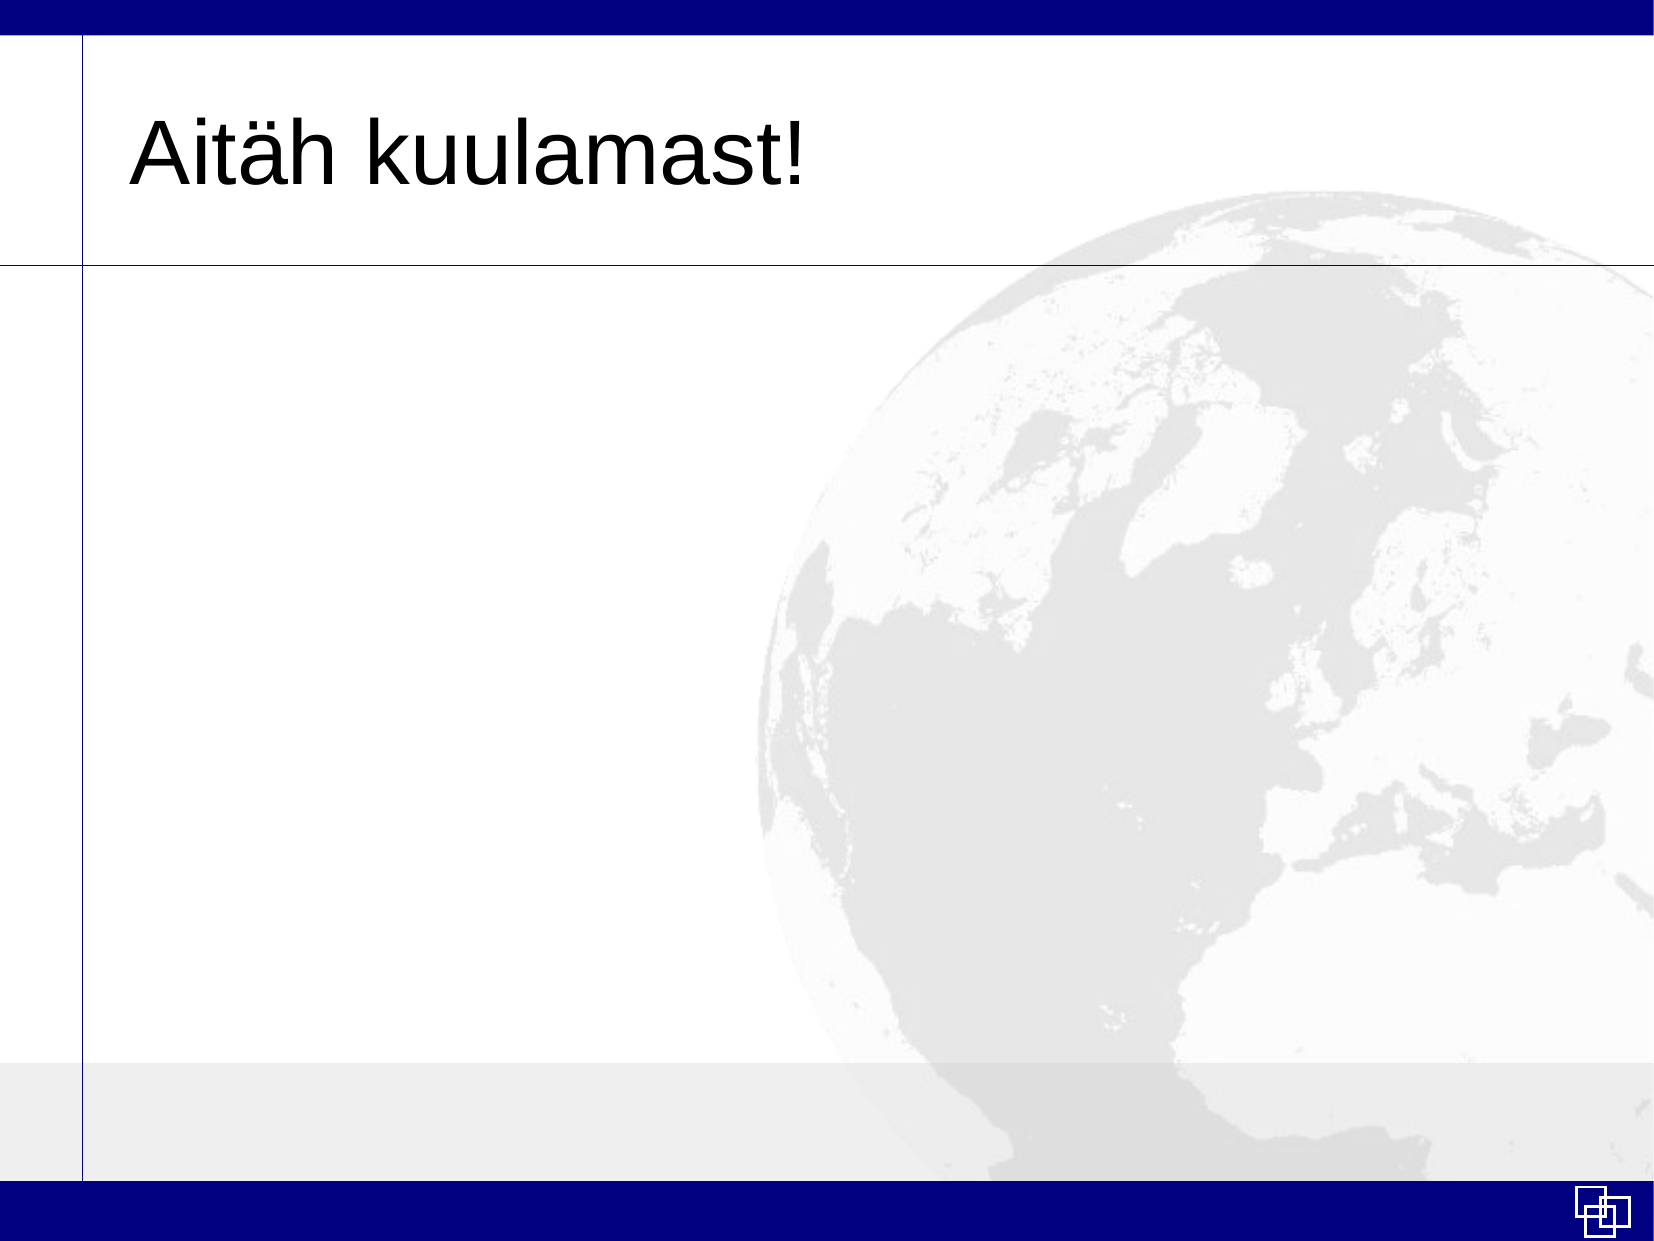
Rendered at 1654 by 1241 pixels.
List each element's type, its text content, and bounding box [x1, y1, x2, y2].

title Aitäh kuulamast! [129, 49, 1619, 257]
